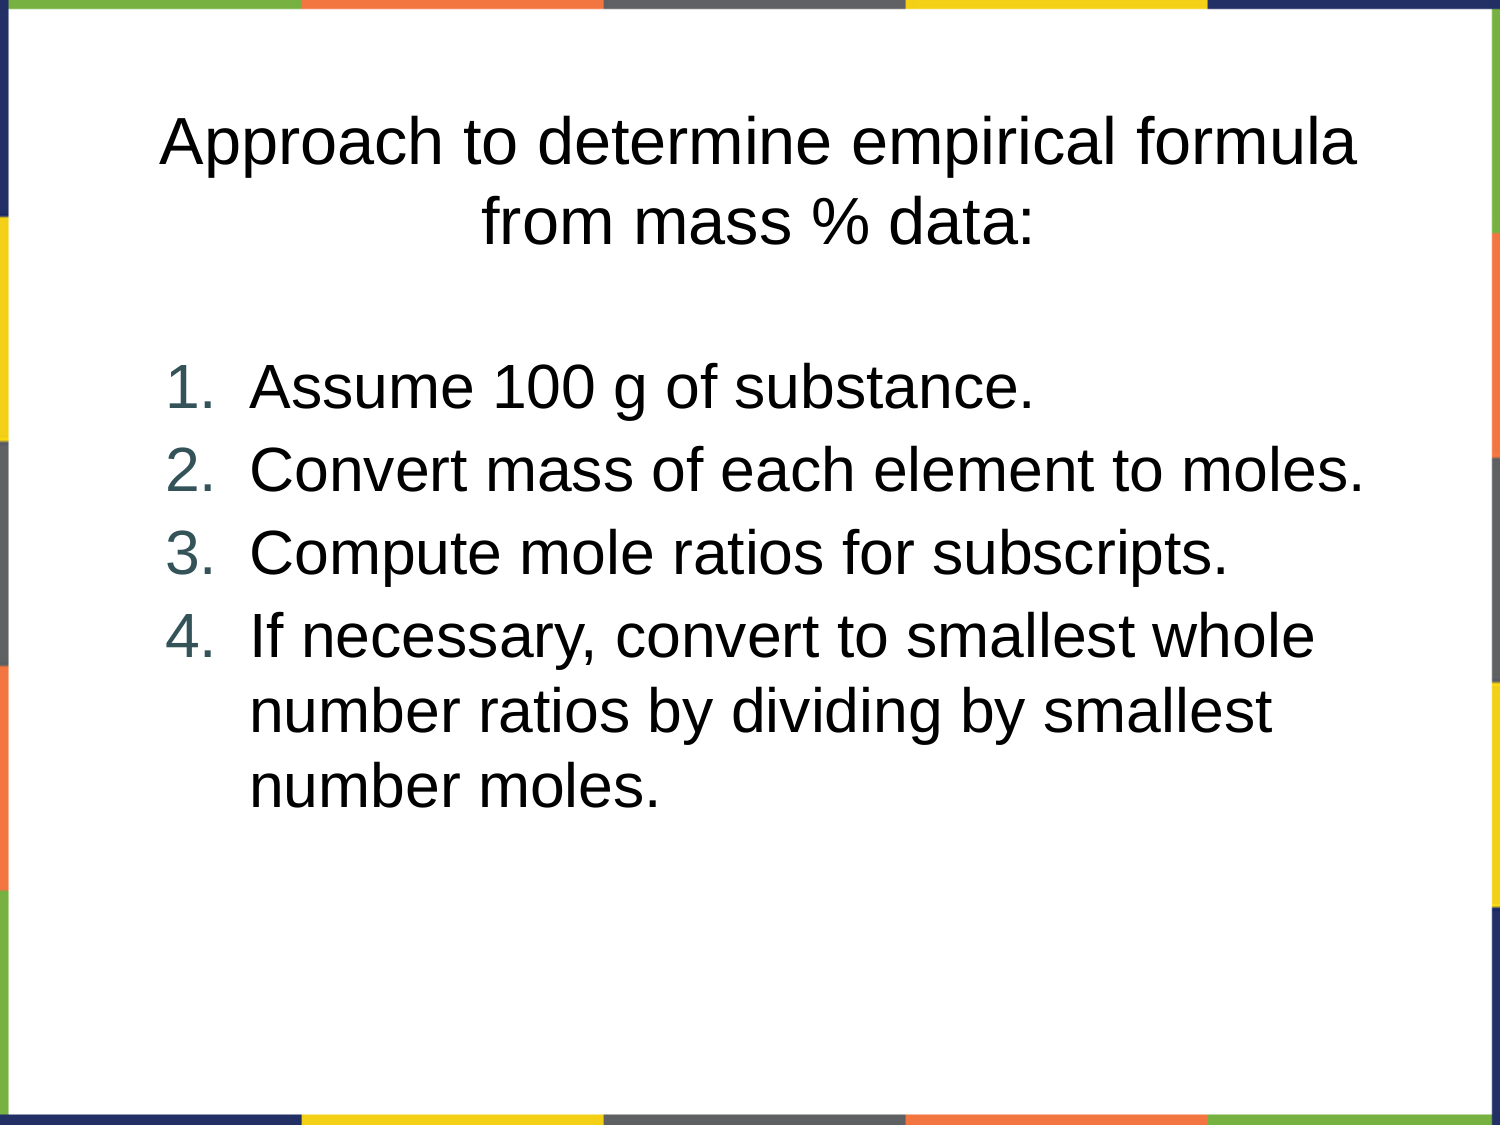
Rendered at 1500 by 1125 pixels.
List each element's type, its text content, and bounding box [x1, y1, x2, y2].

list Approach to determine empirical formula from mass % data: Assume 100 g of substance. Convert mass of each element to moles. Compute mole ratios for subscripts. If necessary, convert to smallest whole number ratios by dividing by smallest number moles. [75, 90, 1388, 815]
picture [0, 0, 1500, 1125]
